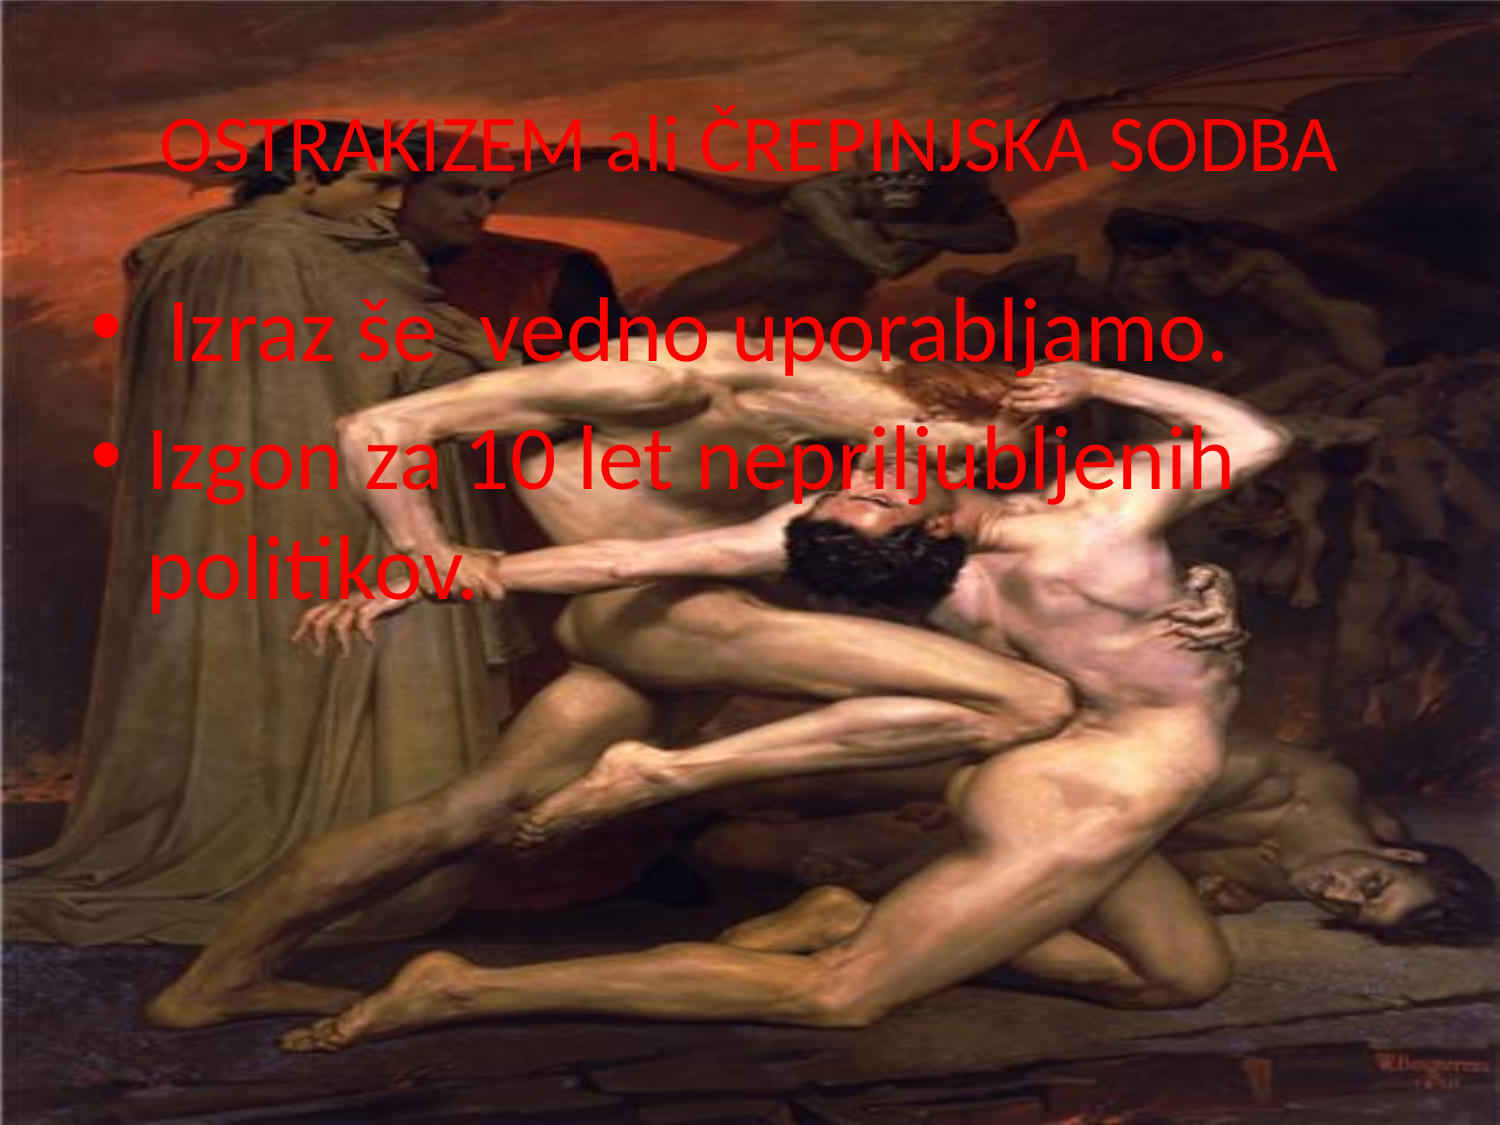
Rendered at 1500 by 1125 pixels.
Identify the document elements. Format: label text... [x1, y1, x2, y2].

list Izraz še vedno uporabljamo. Izgon za 10 let nepriljubljenih politikov. [75, 262, 1425, 1005]
picture [0, 0, 1500, 1125]
title OSTRAKIZEM ali ČREPINJSKA SODBA [75, 45, 1425, 233]
